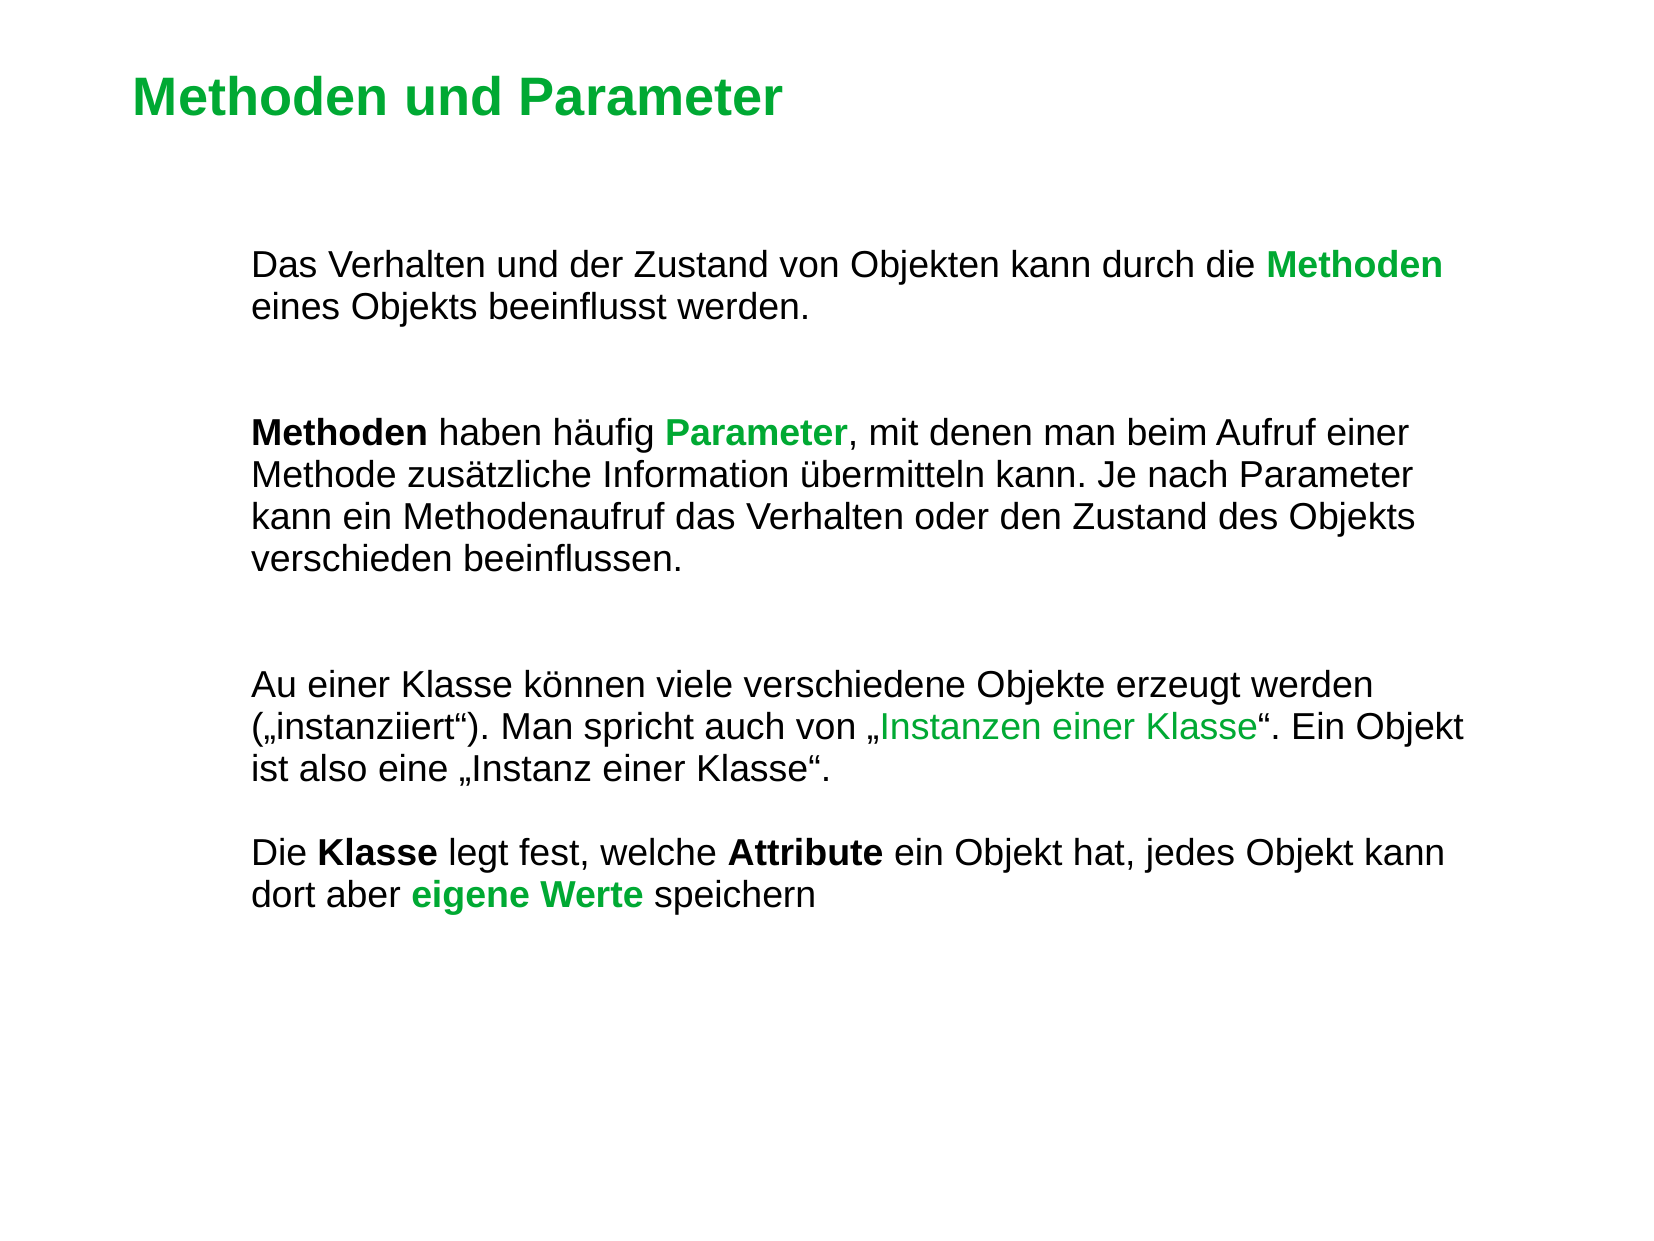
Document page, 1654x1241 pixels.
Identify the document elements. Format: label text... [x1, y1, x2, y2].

text_box Das Verhalten und der Zustand von Objekten kann durch die Methoden eines Objekts beeinflusst werden. Methoden haben häufig Parameter, mit denen man beim Aufruf einer Methode zusätzliche Information übermitteln kann. Je nach Parameter kann ein Methodenaufruf das Verhalten oder den Zustand des Objekts verschieden beeinflussen. Au einer Klasse können viele verschiedene Objekte erzeugt werden („instanziiert“). Man spricht auch von „Instanzen einer Klasse“. Ein Objekt ist also eine „Instanz einer Klasse“. Die Klasse legt fest, welche Attribute ein Objekt hat, jedes Objekt kann dort aber eigene Werte speichern [236, 236, 1506, 1007]
text_box Methoden und Parameter [118, 59, 1034, 135]
